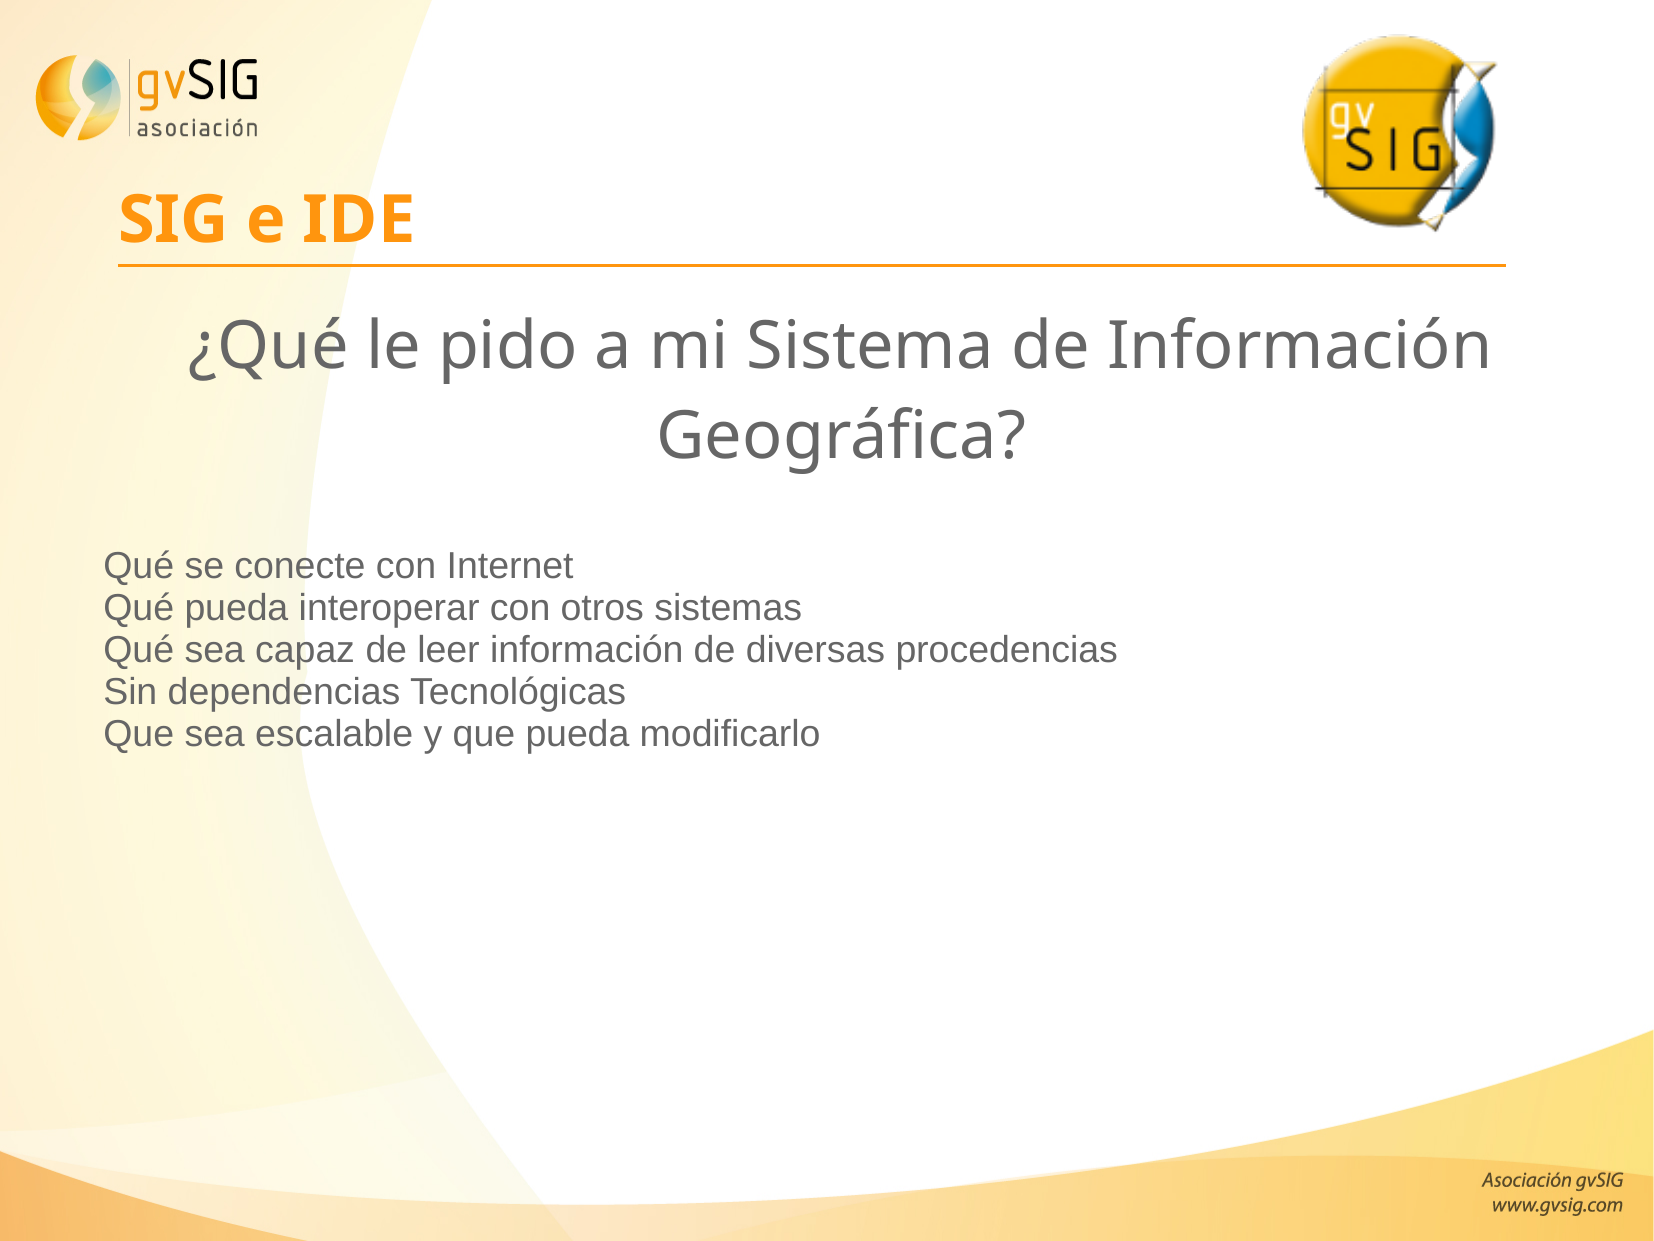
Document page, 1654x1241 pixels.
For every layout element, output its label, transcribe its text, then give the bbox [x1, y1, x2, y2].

text_box Qué se conecte con Internet Qué pueda interoperar con otros sistemas Qué sea capaz de leer información de diversas procedencias Sin dependencias Tecnológicas Que sea escalable y que pueda modificarlo [88, 537, 1388, 805]
picture [0, 0, 1654, 1241]
text_box ¿Qué le pido a mi Sistema de Información Geográfica? [59, 289, 1625, 460]
text_box SIG e IDE [118, 177, 1247, 256]
